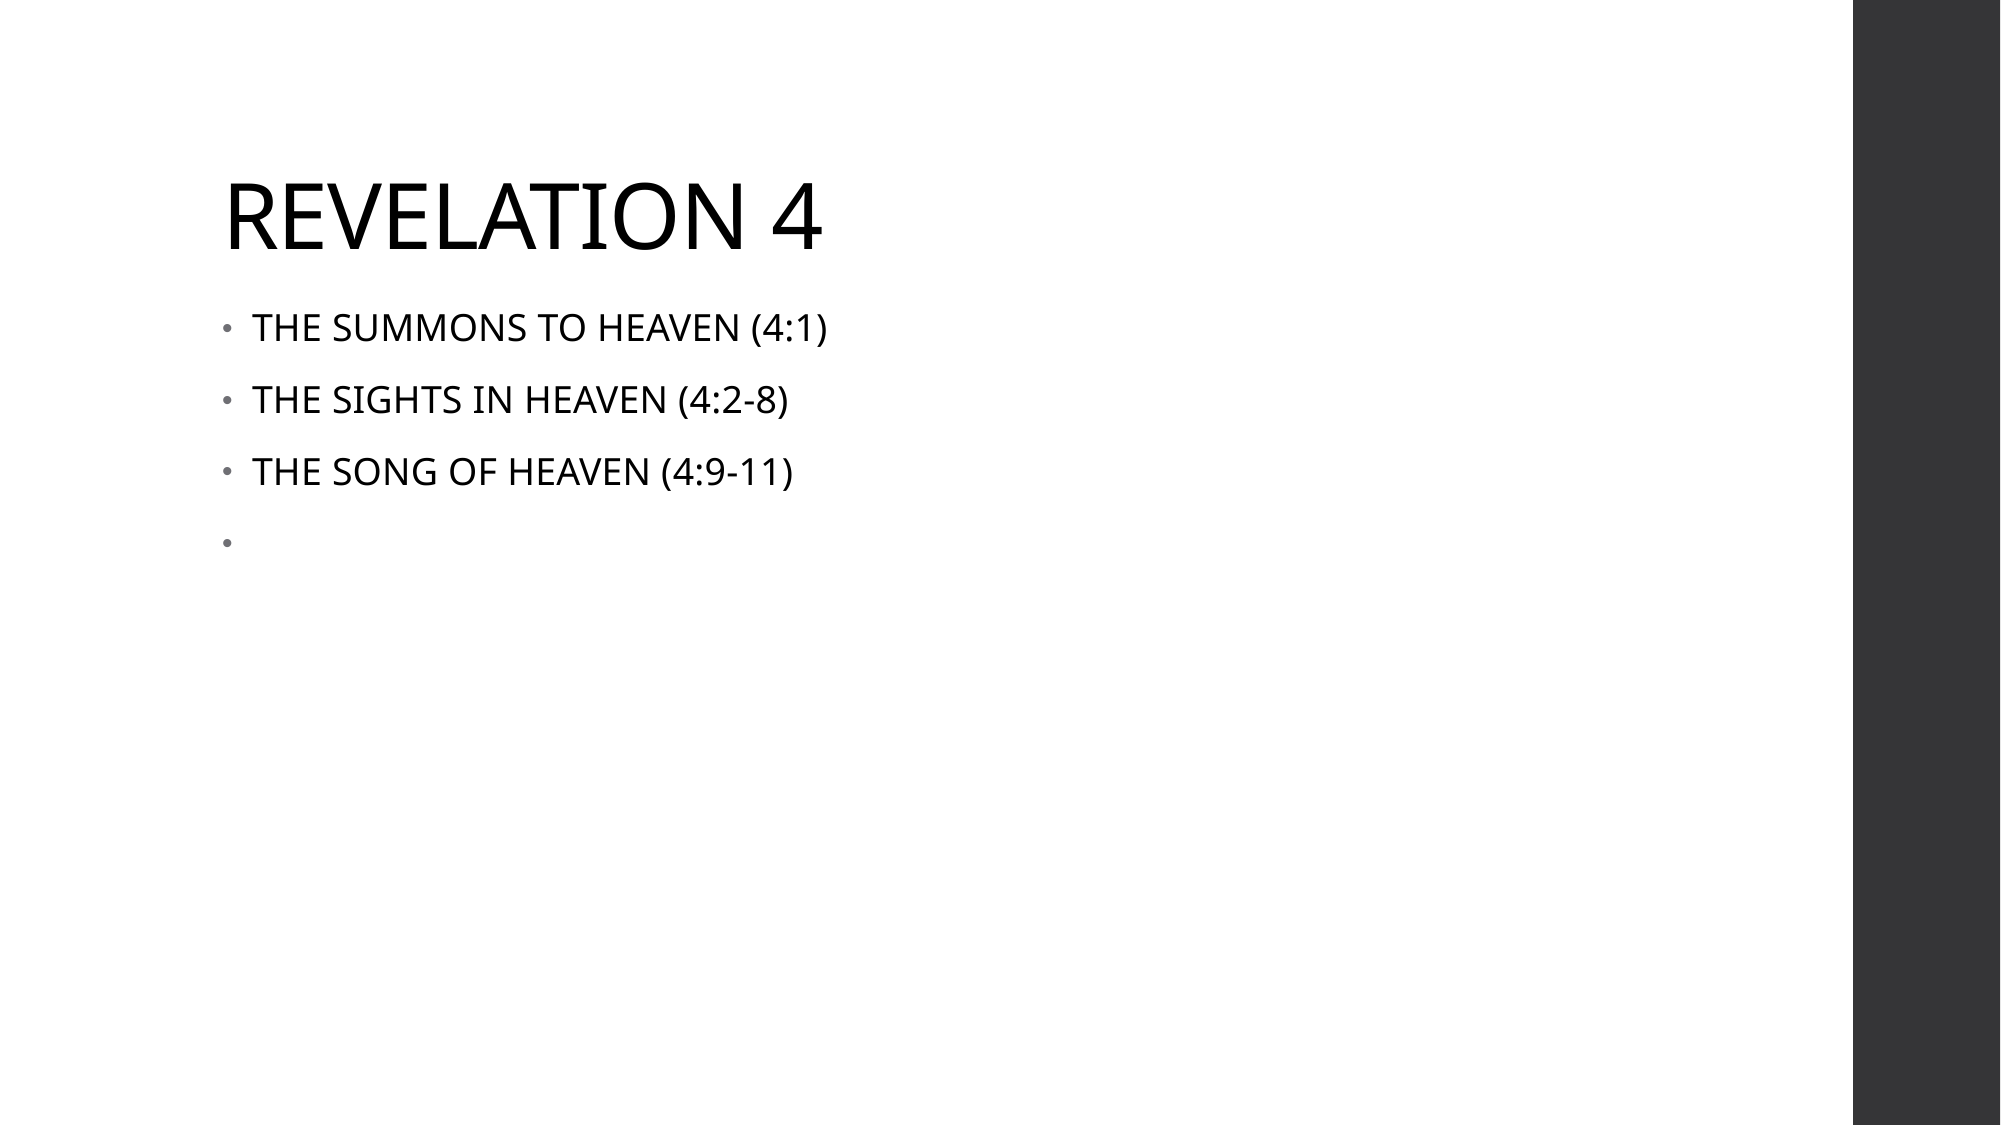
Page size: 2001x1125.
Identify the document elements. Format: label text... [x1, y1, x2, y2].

title REVELATION 4 [206, 60, 1797, 278]
list THE SUMMONS TO HEAVEN (4:1) THE SIGHTS IN HEAVEN (4:2-8) THE SONG OF HEAVEN (4:9-11) [206, 299, 1617, 1014]
